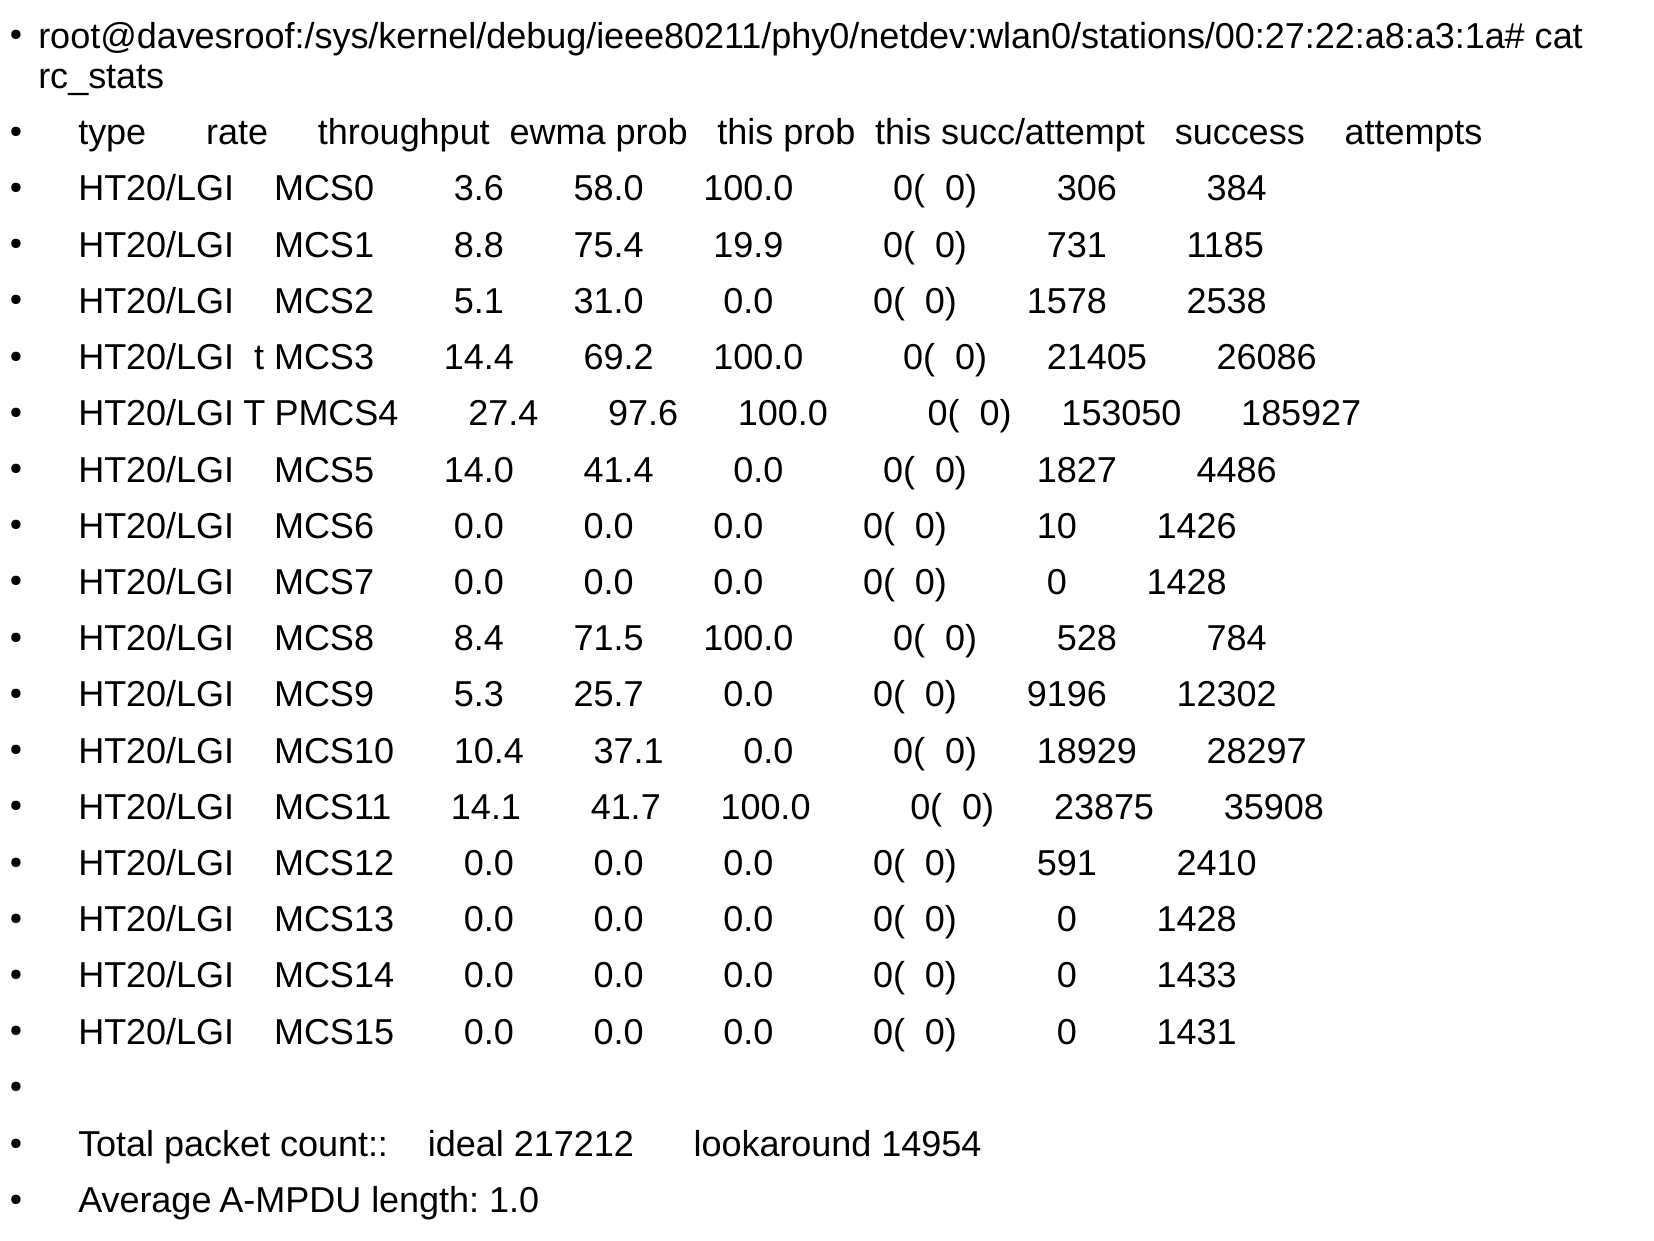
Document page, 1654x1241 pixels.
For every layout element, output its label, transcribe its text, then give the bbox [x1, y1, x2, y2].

list root@davesroof:/sys/kernel/debug/ieee80211/phy0/netdev:wlan0/stations/00:27:22:a8:a3:1a# cat rc_stats type rate throughput ewma prob this prob this succ/attempt success attempts HT20/LGI MCS0 3.6 58.0 100.0 0( 0) 306 384 HT20/LGI MCS1 8.8 75.4 19.9 0( 0) 731 1185 HT20/LGI MCS2 5.1 31.0 0.0 0( 0) 1578 2538 HT20/LGI t MCS3 14.4 69.2 100.0 0( 0) 21405 26086 HT20/LGI T PMCS4 27.4 97.6 100.0 0( 0) 153050 185927 HT20/LGI MCS5 14.0 41.4 0.0 0( 0) 1827 4486 HT20/LGI MCS6 0.0 0.0 0.0 0( 0) 10 1426 HT20/LGI MCS7 0.0 0.0 0.0 0( 0) 0 1428 HT20/LGI MCS8 8.4 71.5 100.0 0( 0) 528 784 HT20/LGI MCS9 5.3 25.7 0.0 0( 0) 9196 12302 HT20/LGI MCS10 10.4 37.1 0.0 0( 0) 18929 28297 HT20/LGI MCS11 14.1 41.7 100.0 0( 0) 23875 35908 HT20/LGI MCS12 0.0 0.0 0.0 0( 0) 591 2410 HT20/LGI MCS13 0.0 0.0 0.0 0( 0) 0 1428 HT20/LGI MCS14 0.0 0.0 0.0 0( 0) 0 1433 HT20/LGI MCS15 0.0 0.0 0.0 0( 0) 0 1431 Total packet count:: ideal 217212 lookaround 14954 Average A-MPDU length: 1.0 [0, 15, 1654, 1241]
